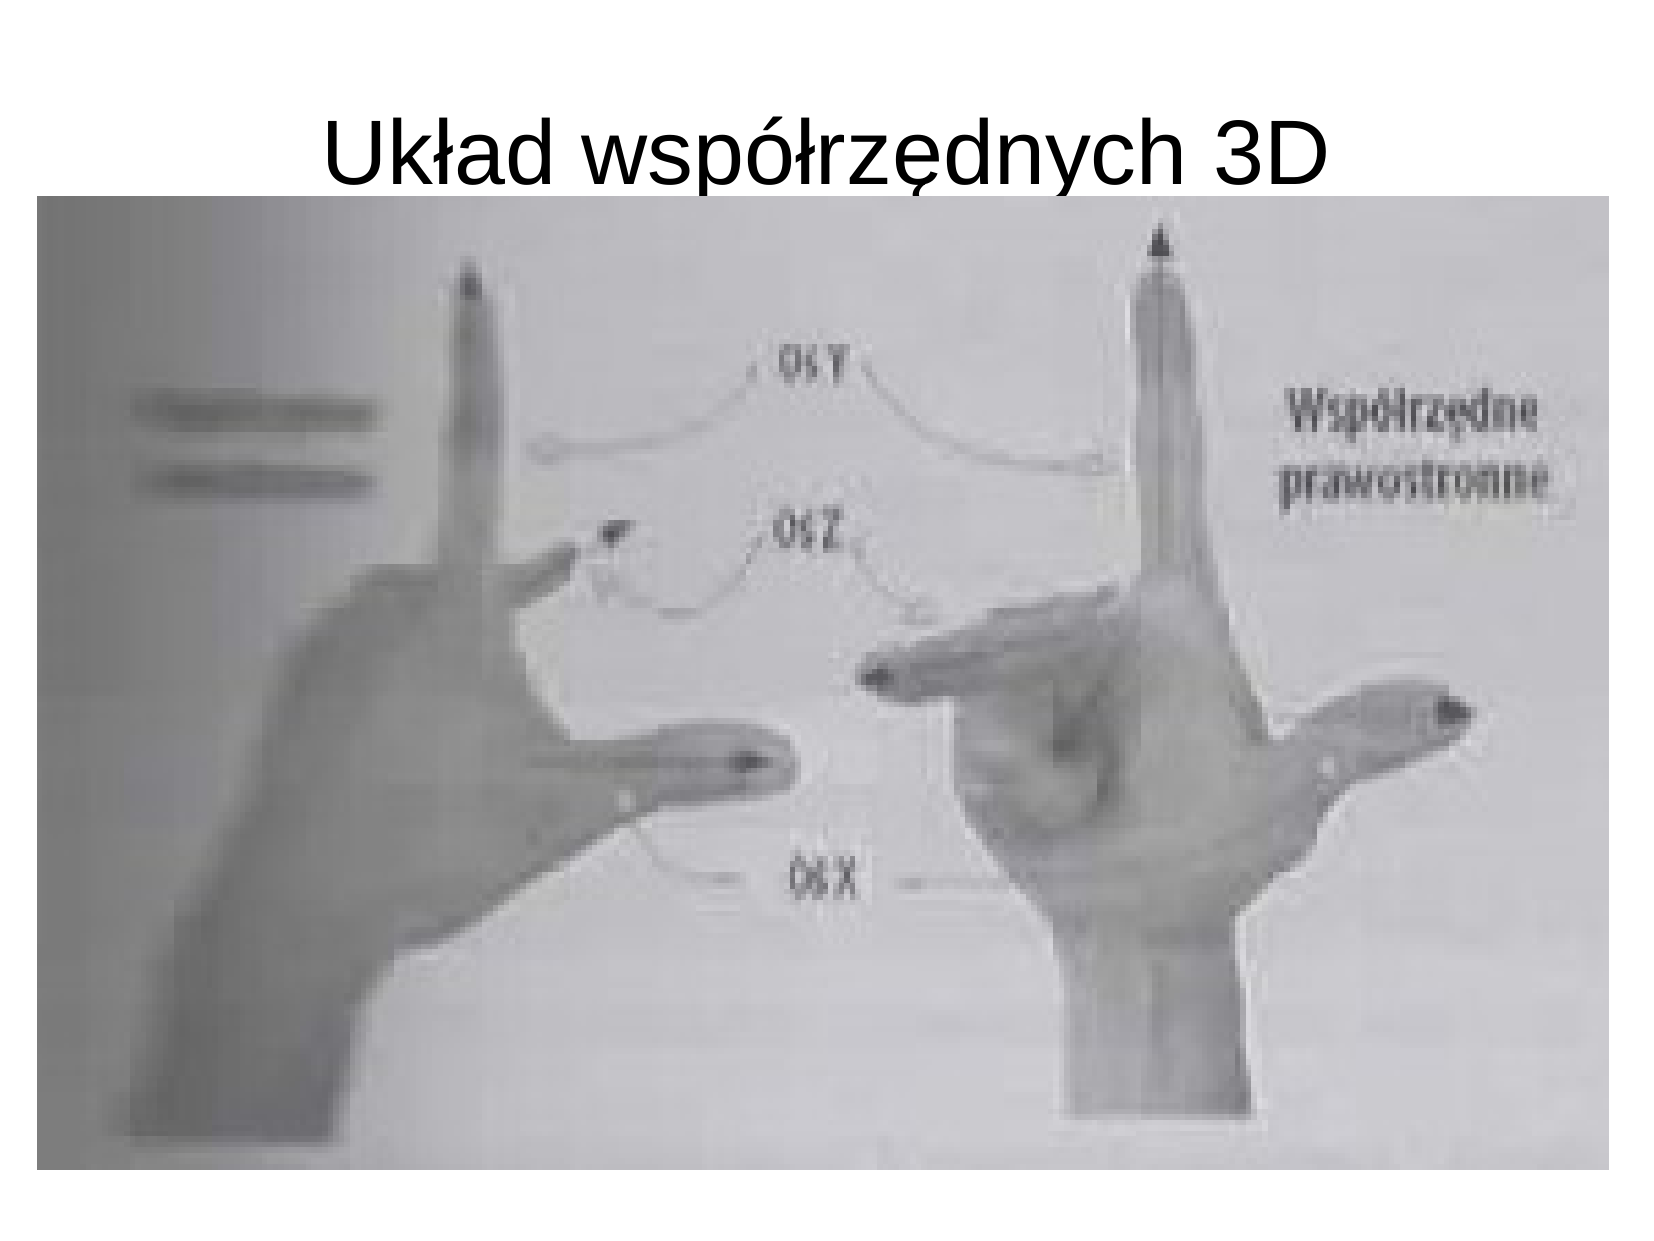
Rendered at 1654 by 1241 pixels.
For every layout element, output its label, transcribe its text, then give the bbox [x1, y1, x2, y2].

picture [37, 196, 1609, 1170]
title Układ współrzędnych 3D [82, 49, 1571, 196]
